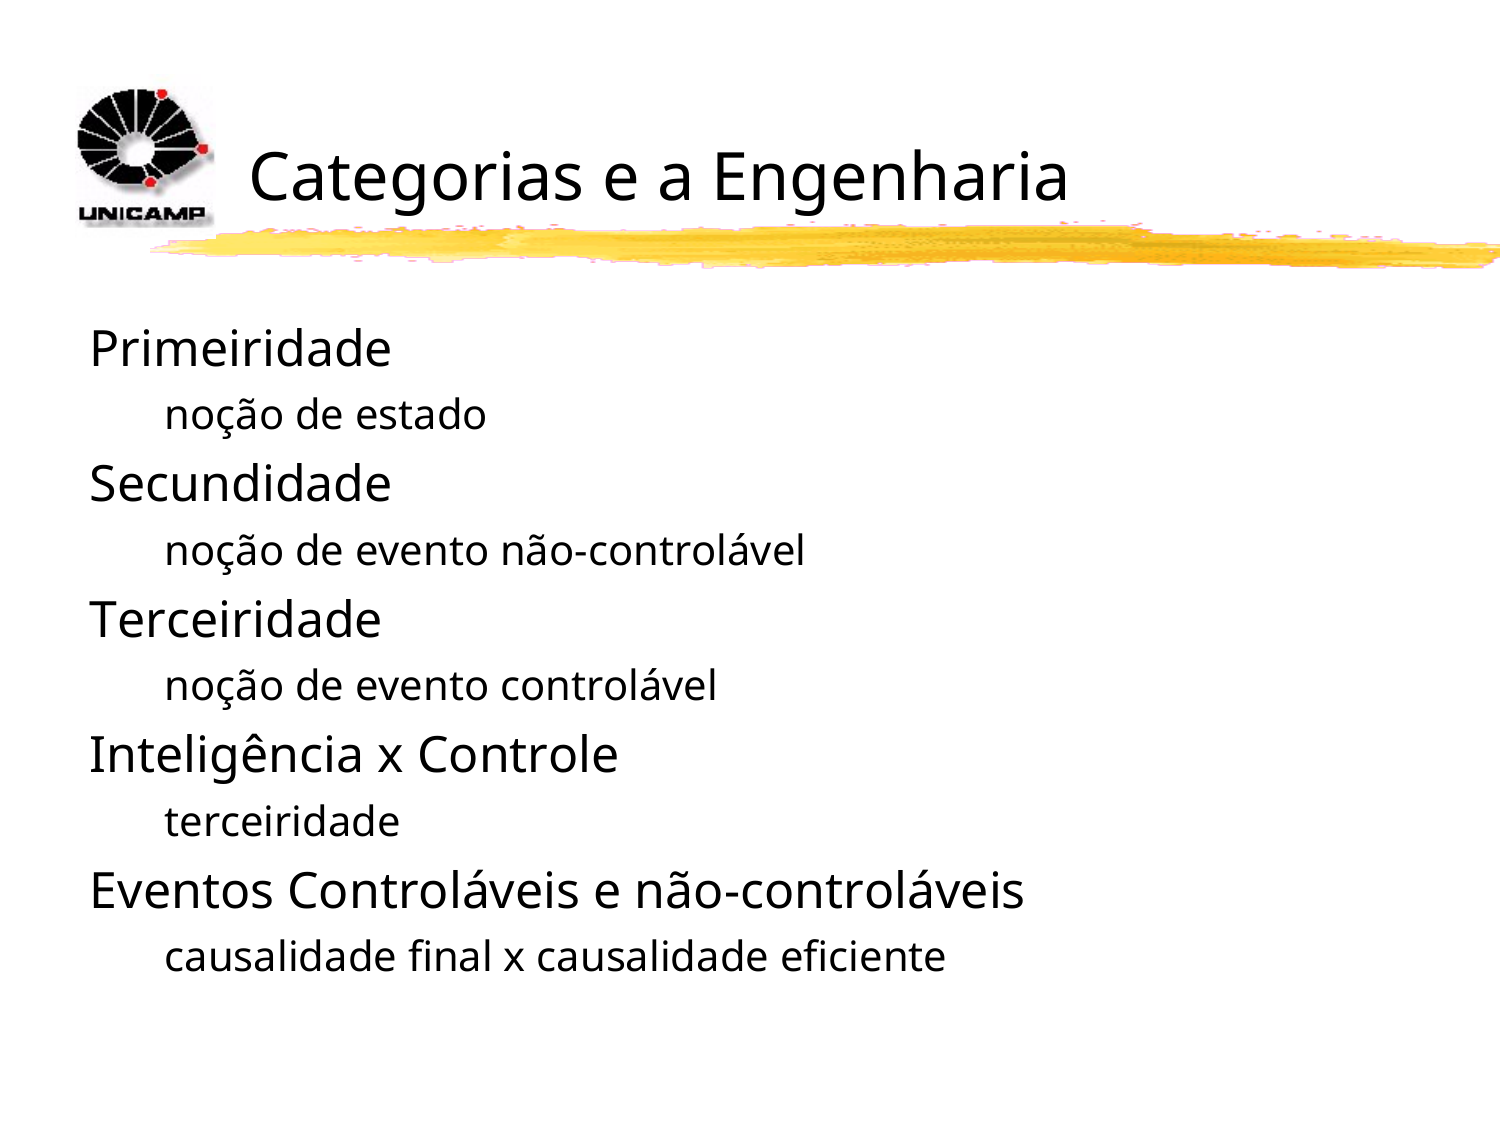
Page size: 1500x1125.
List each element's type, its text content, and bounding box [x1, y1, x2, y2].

picture [75, 74, 1500, 279]
title Categorias e a Engenharia [233, 37, 1434, 225]
list Primeiridade noção de estado Secundidade noção de evento não-controlável Terceiridade noção de evento controlável Inteligência x Controle terceiridade Eventos Controláveis e não-controláveis causalidade final x causalidade eficiente [74, 309, 1417, 1088]
